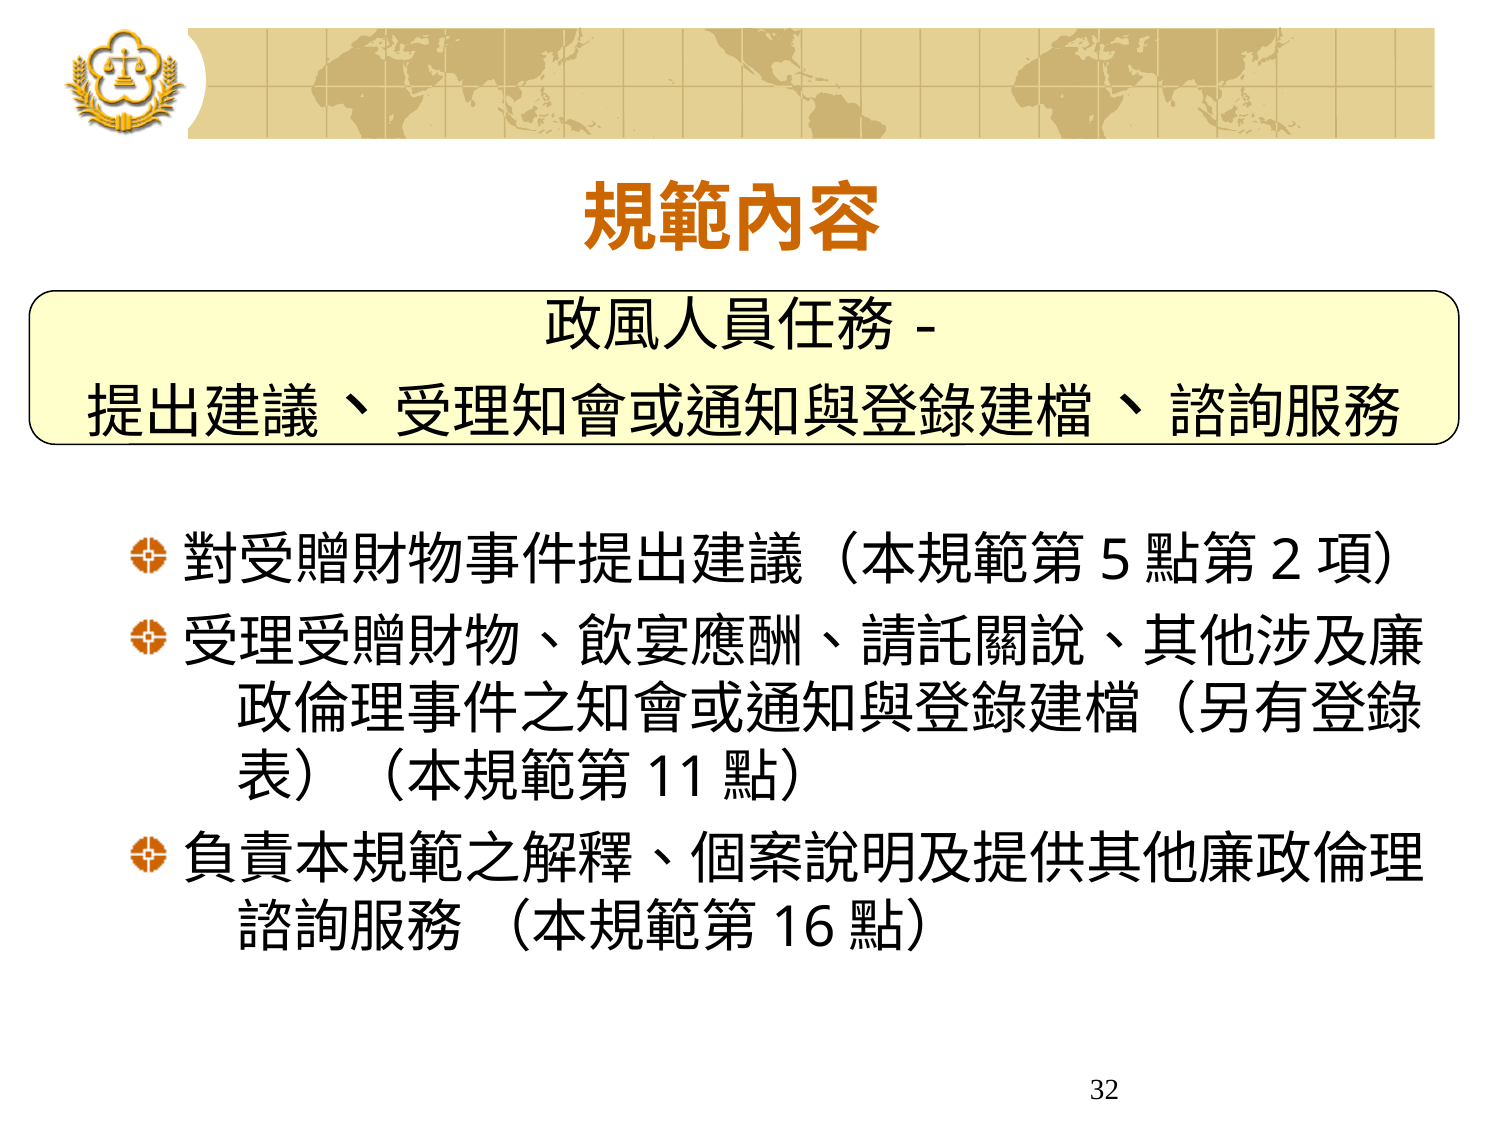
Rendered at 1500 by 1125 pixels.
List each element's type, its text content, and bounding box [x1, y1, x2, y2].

text_box 政風人員任務- 提出建議、受理知會或通知與登錄建檔、諮詢服務 [29, 290, 1459, 445]
text_box [1074, 1037, 1388, 1113]
title 規範內容 [395, 160, 1070, 268]
list 對受贈財物事件提出建議（本規範第5點第2項） 受理受贈財物、飲宴應酬、請託關說、其他涉及廉政倫理事件之知會或通知與登錄建檔（另有登錄表）（本規範第11點） 負責本規範之解釋、個案說明及提供其他廉政倫理諮詢服務 （本規範第16點） [112, 515, 1447, 1028]
